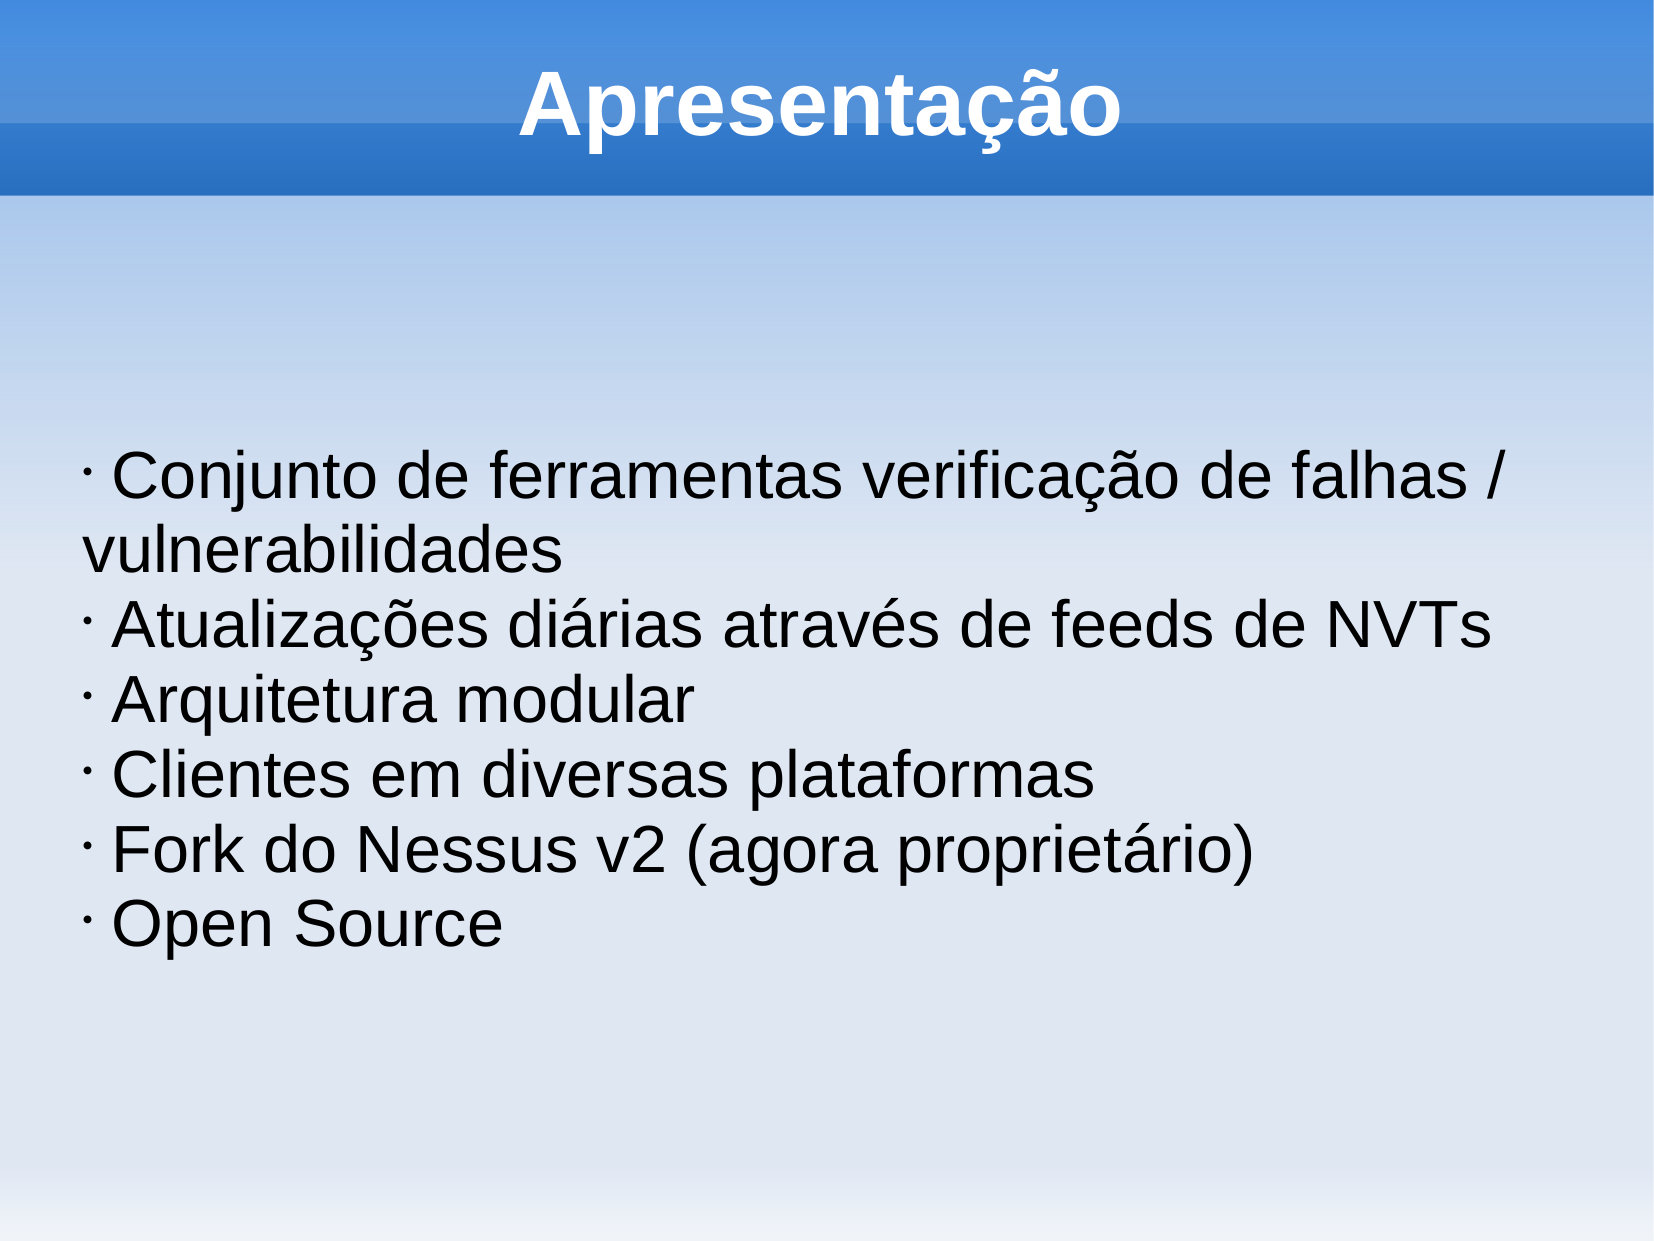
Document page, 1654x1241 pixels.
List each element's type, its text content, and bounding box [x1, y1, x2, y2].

subtitle Conjunto de ferramentas verificação de falhas / vulnerabilidades Atualizações diárias através de feeds de NVTs Arquitetura modular Clientes em diversas plataformas Fork do Nessus v2 (agora proprietário) Open Source [82, 290, 1571, 1109]
picture [0, 0, 1654, 1241]
title Apresentação [76, 9, 1565, 198]
